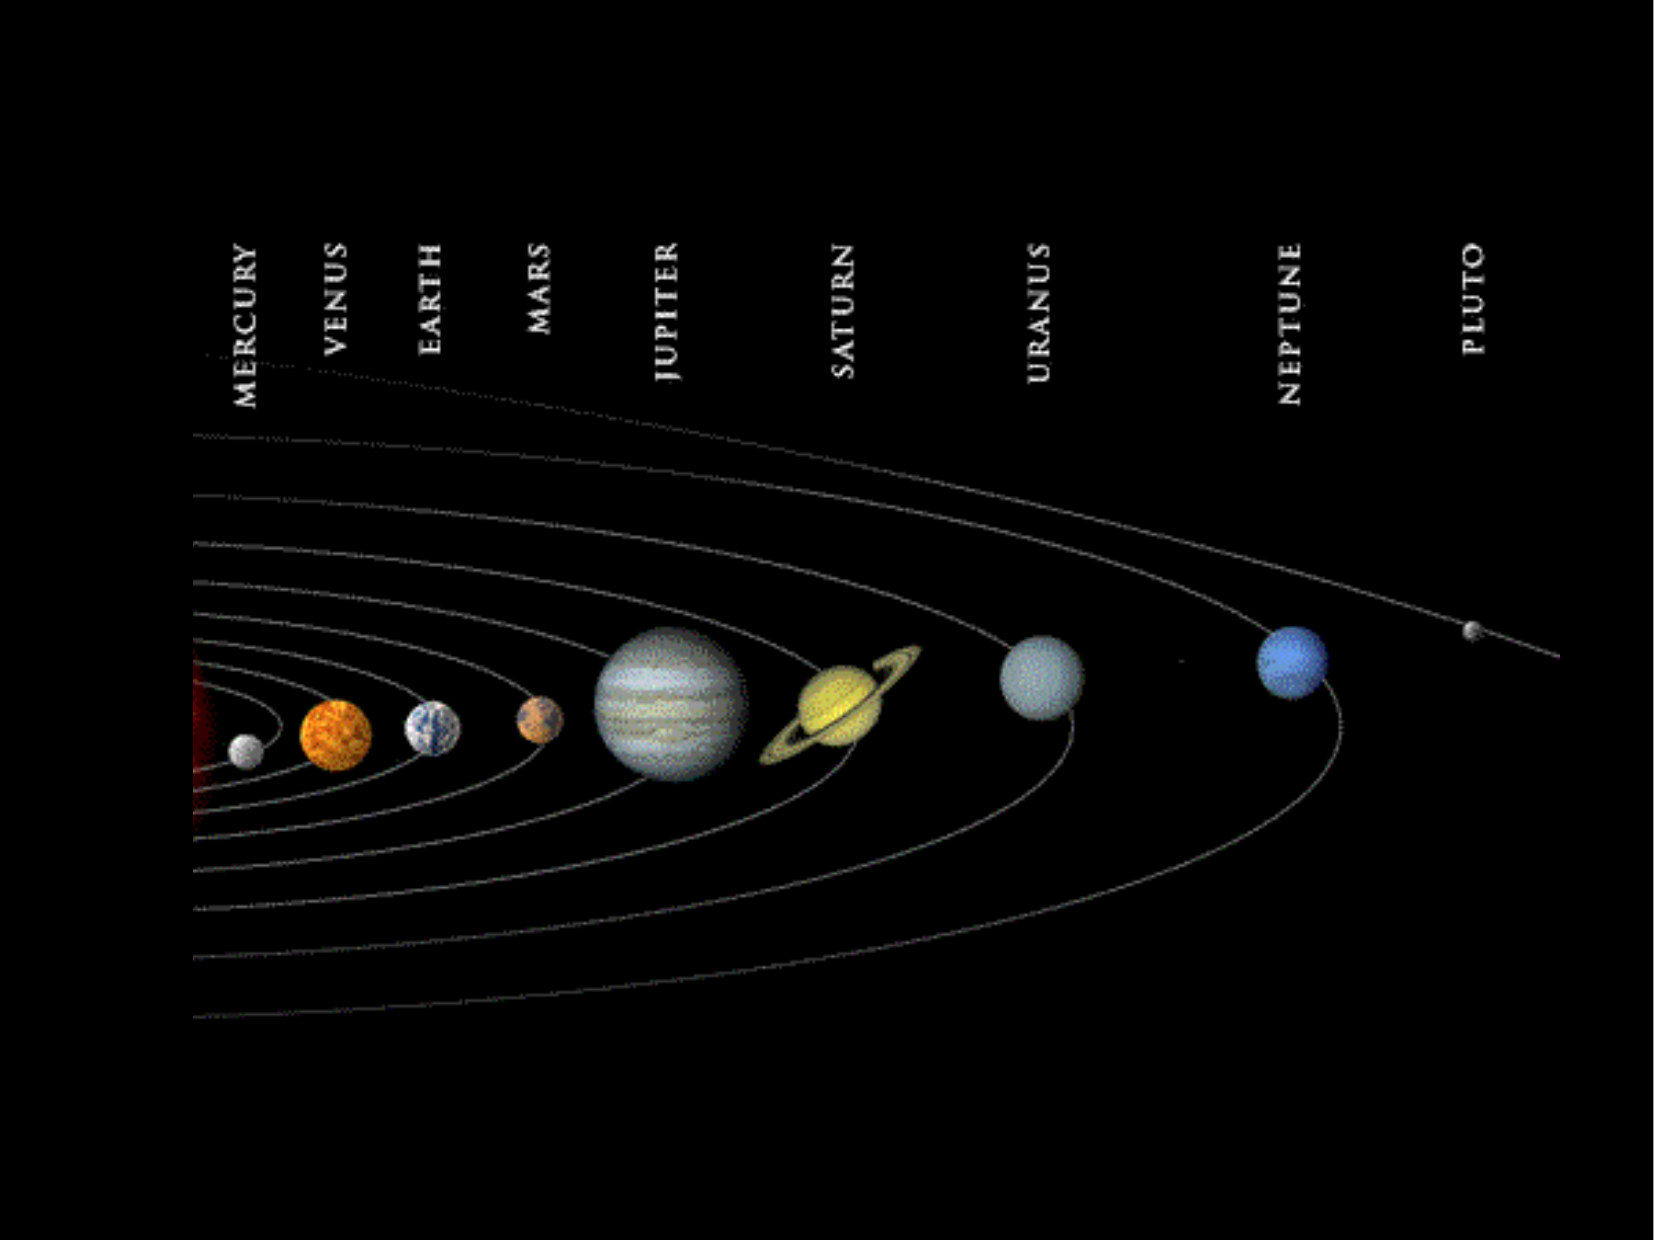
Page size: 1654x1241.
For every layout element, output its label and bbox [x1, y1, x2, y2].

picture [193, 236, 1560, 1058]
